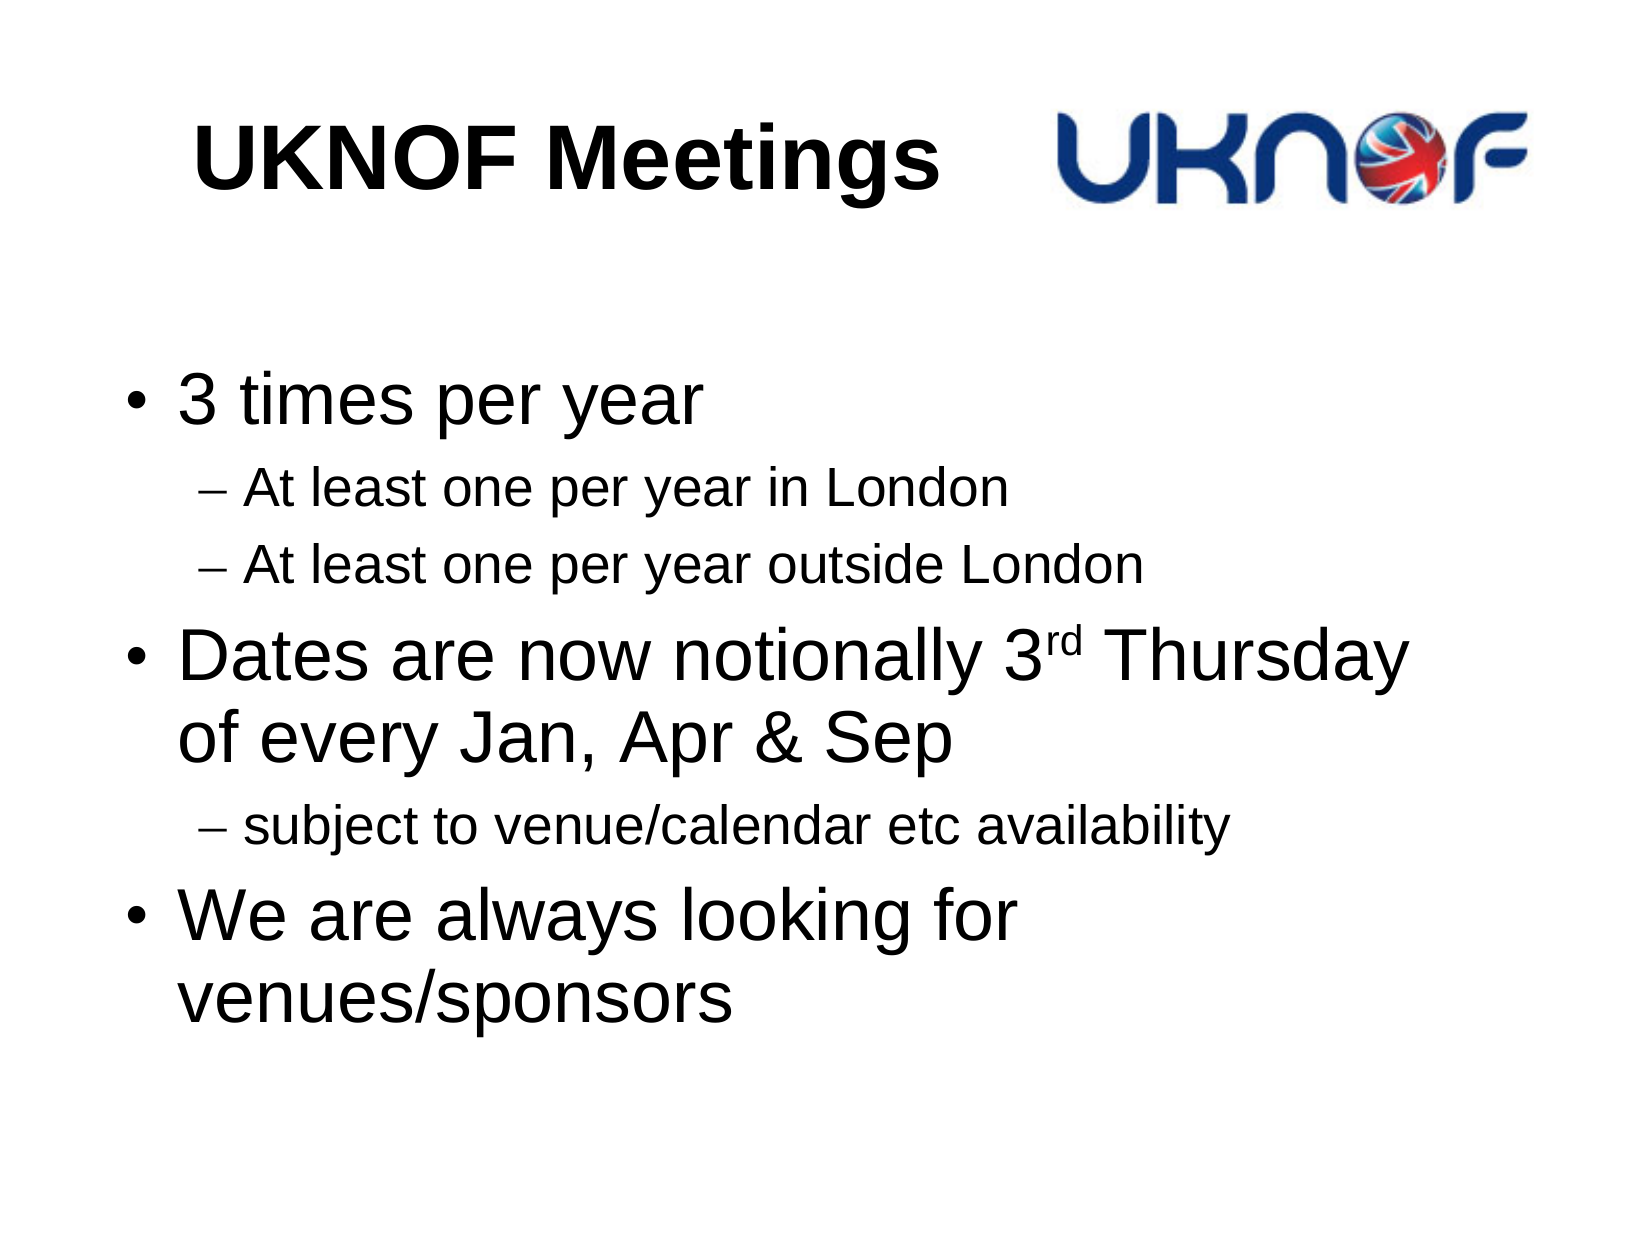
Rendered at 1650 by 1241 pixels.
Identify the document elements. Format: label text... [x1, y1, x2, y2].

picture [1050, 93, 1536, 225]
list 3 times per year At least one per year in London At least one per year outside London Dates are now notionally 3rd Thursday of every Jan, Apr & Sep subject to venue/calendar etc availability We are always looking for venues/sponsors [123, 358, 1524, 1178]
title UKNOF Meetings [123, 37, 1013, 279]
